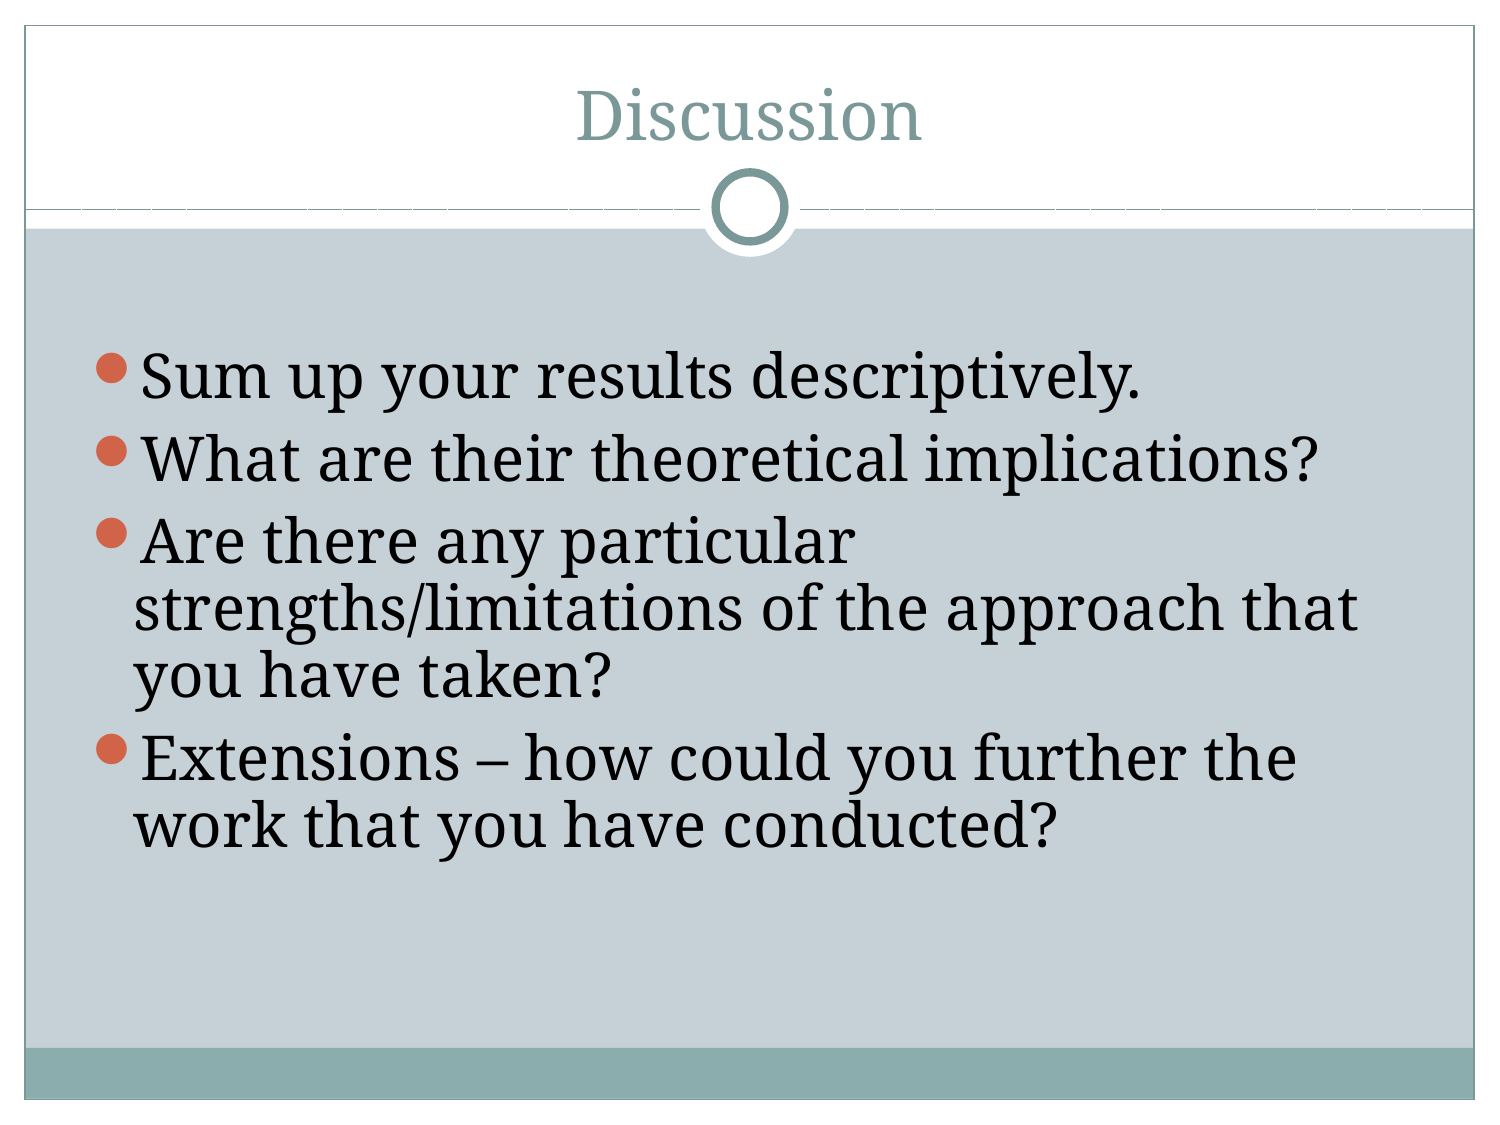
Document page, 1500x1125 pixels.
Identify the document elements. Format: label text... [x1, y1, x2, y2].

list Sum up your results descriptively. What are their theoretical implications? Are there any particular strengths/limitations of the approach that you have taken? Extensions – how could you further the work that you have conducted? [76, 337, 1427, 875]
title Discussion [49, 37, 1450, 162]
